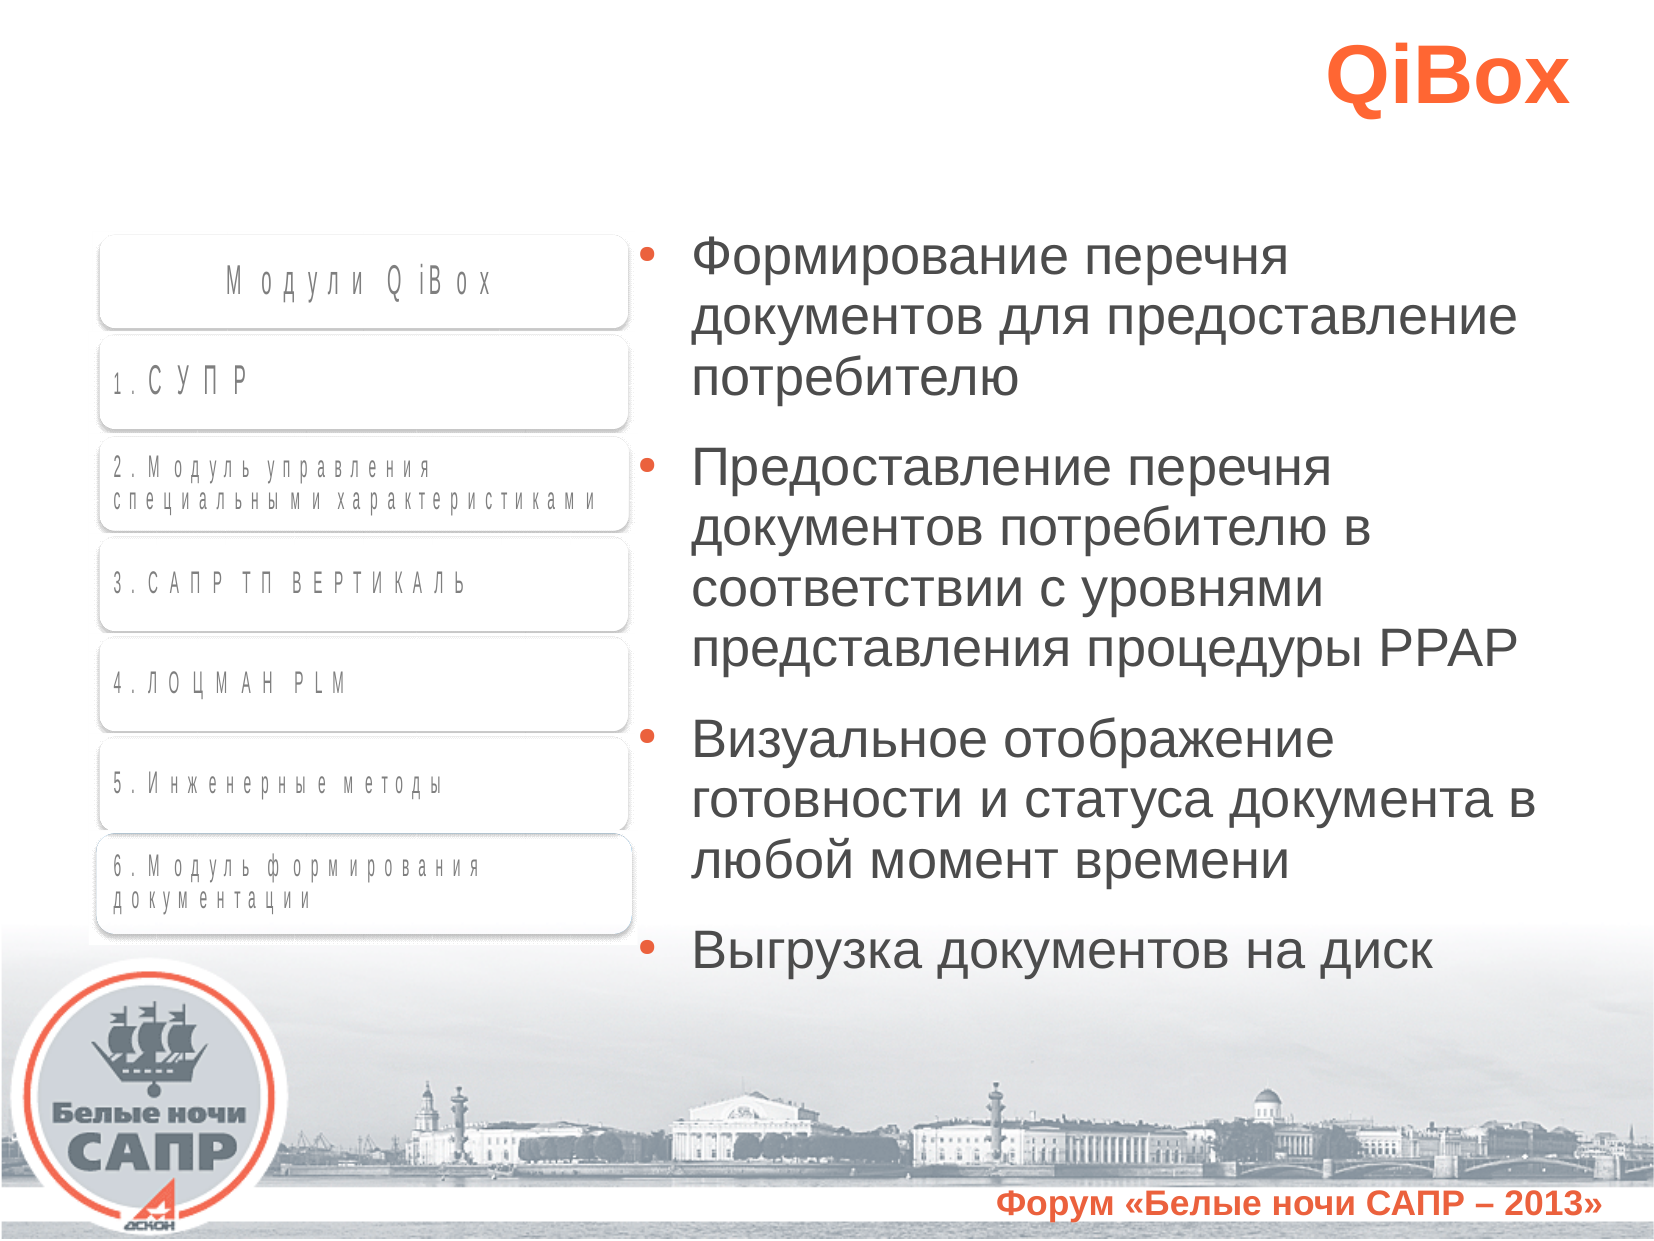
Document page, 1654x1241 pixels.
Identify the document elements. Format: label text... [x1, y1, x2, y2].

list Формирование перечня документов для предоставление потребителю Предоставление перечня документов потребителю в соответствии с уровнями представления процедуры PPAP Визуальное отображение готовности и статуса документа в любой момент времени Выгрузка документов на диск [620, 225, 1571, 1044]
title QiBox [82, 25, 1571, 125]
picture [1, 0, 1654, 1239]
